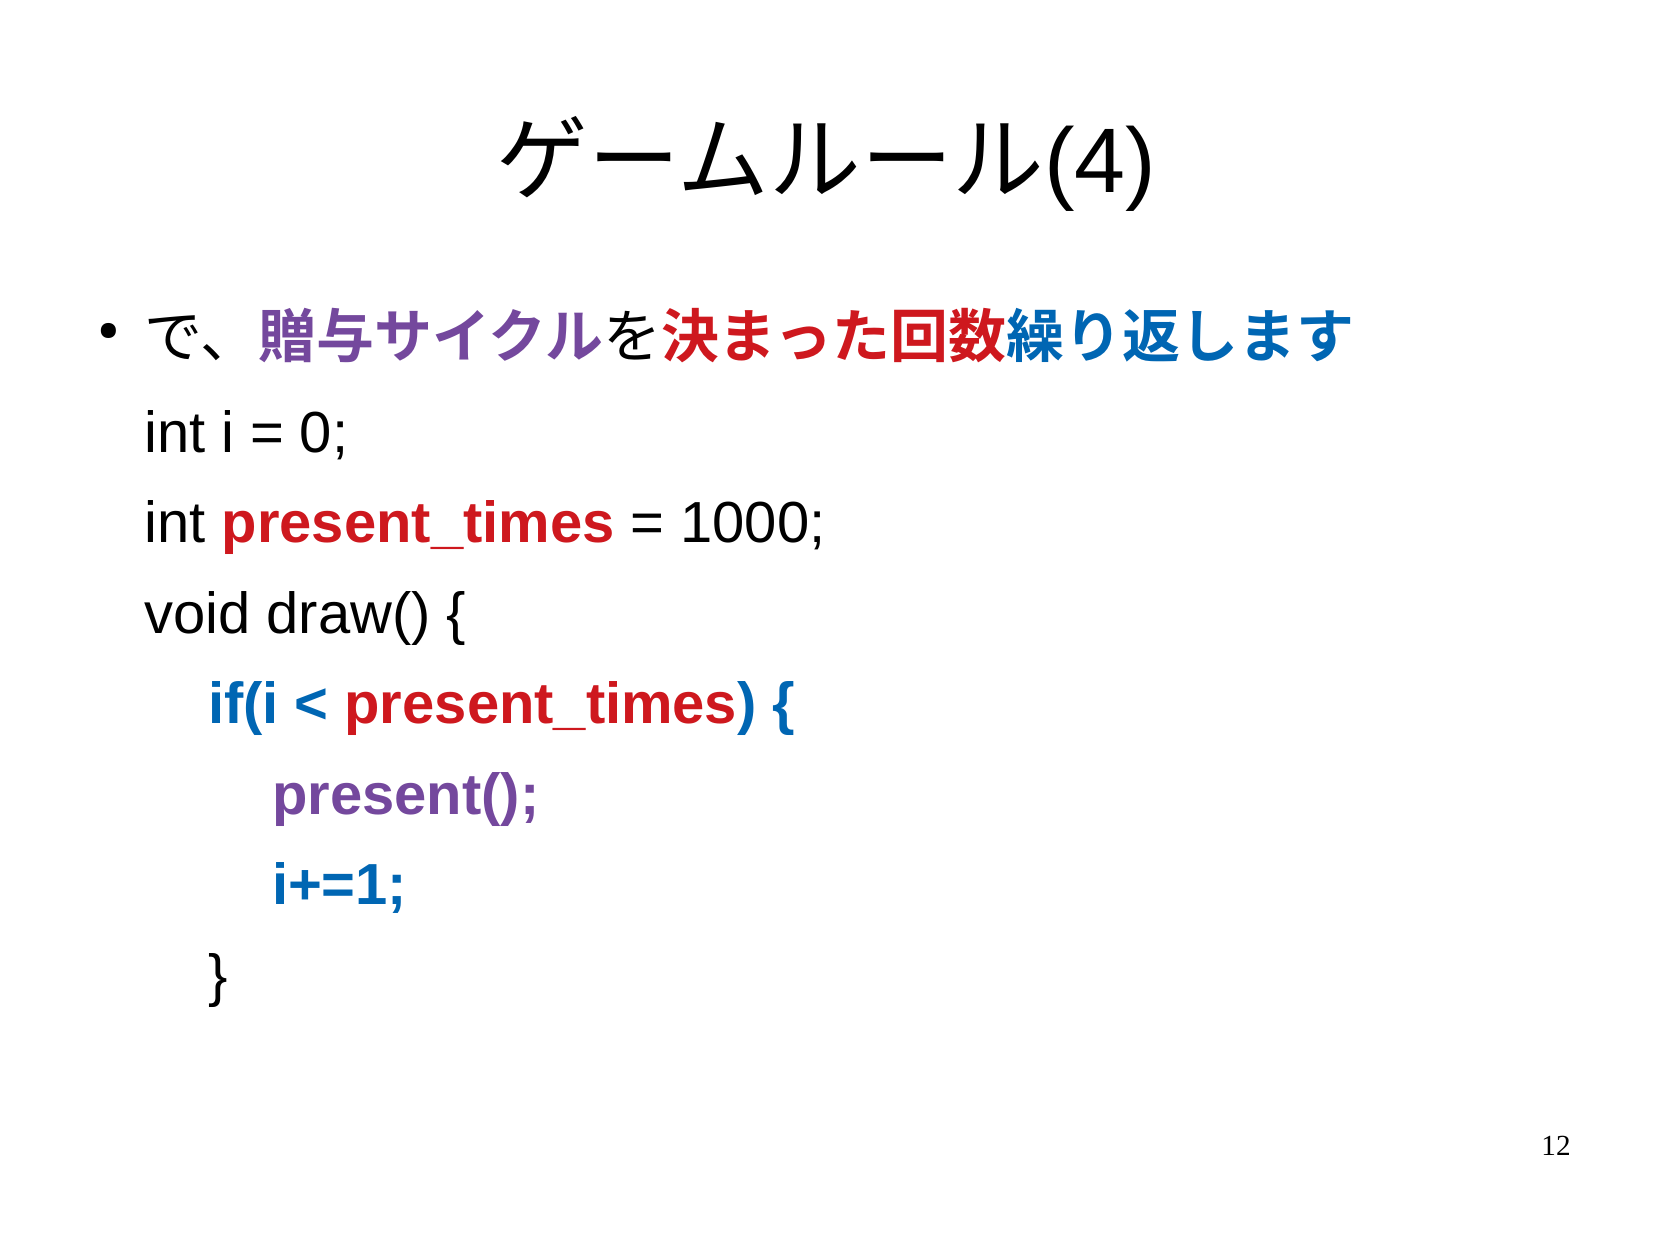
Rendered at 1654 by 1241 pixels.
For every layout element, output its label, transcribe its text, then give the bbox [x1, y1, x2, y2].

title ゲームルール(4) [82, 49, 1571, 257]
list で、贈与サイクルを決まった回数繰り返します int i = 0; int present_times = 1000; void draw() { if(i < present_times) { present(); i+=1; } [82, 290, 1571, 1010]
